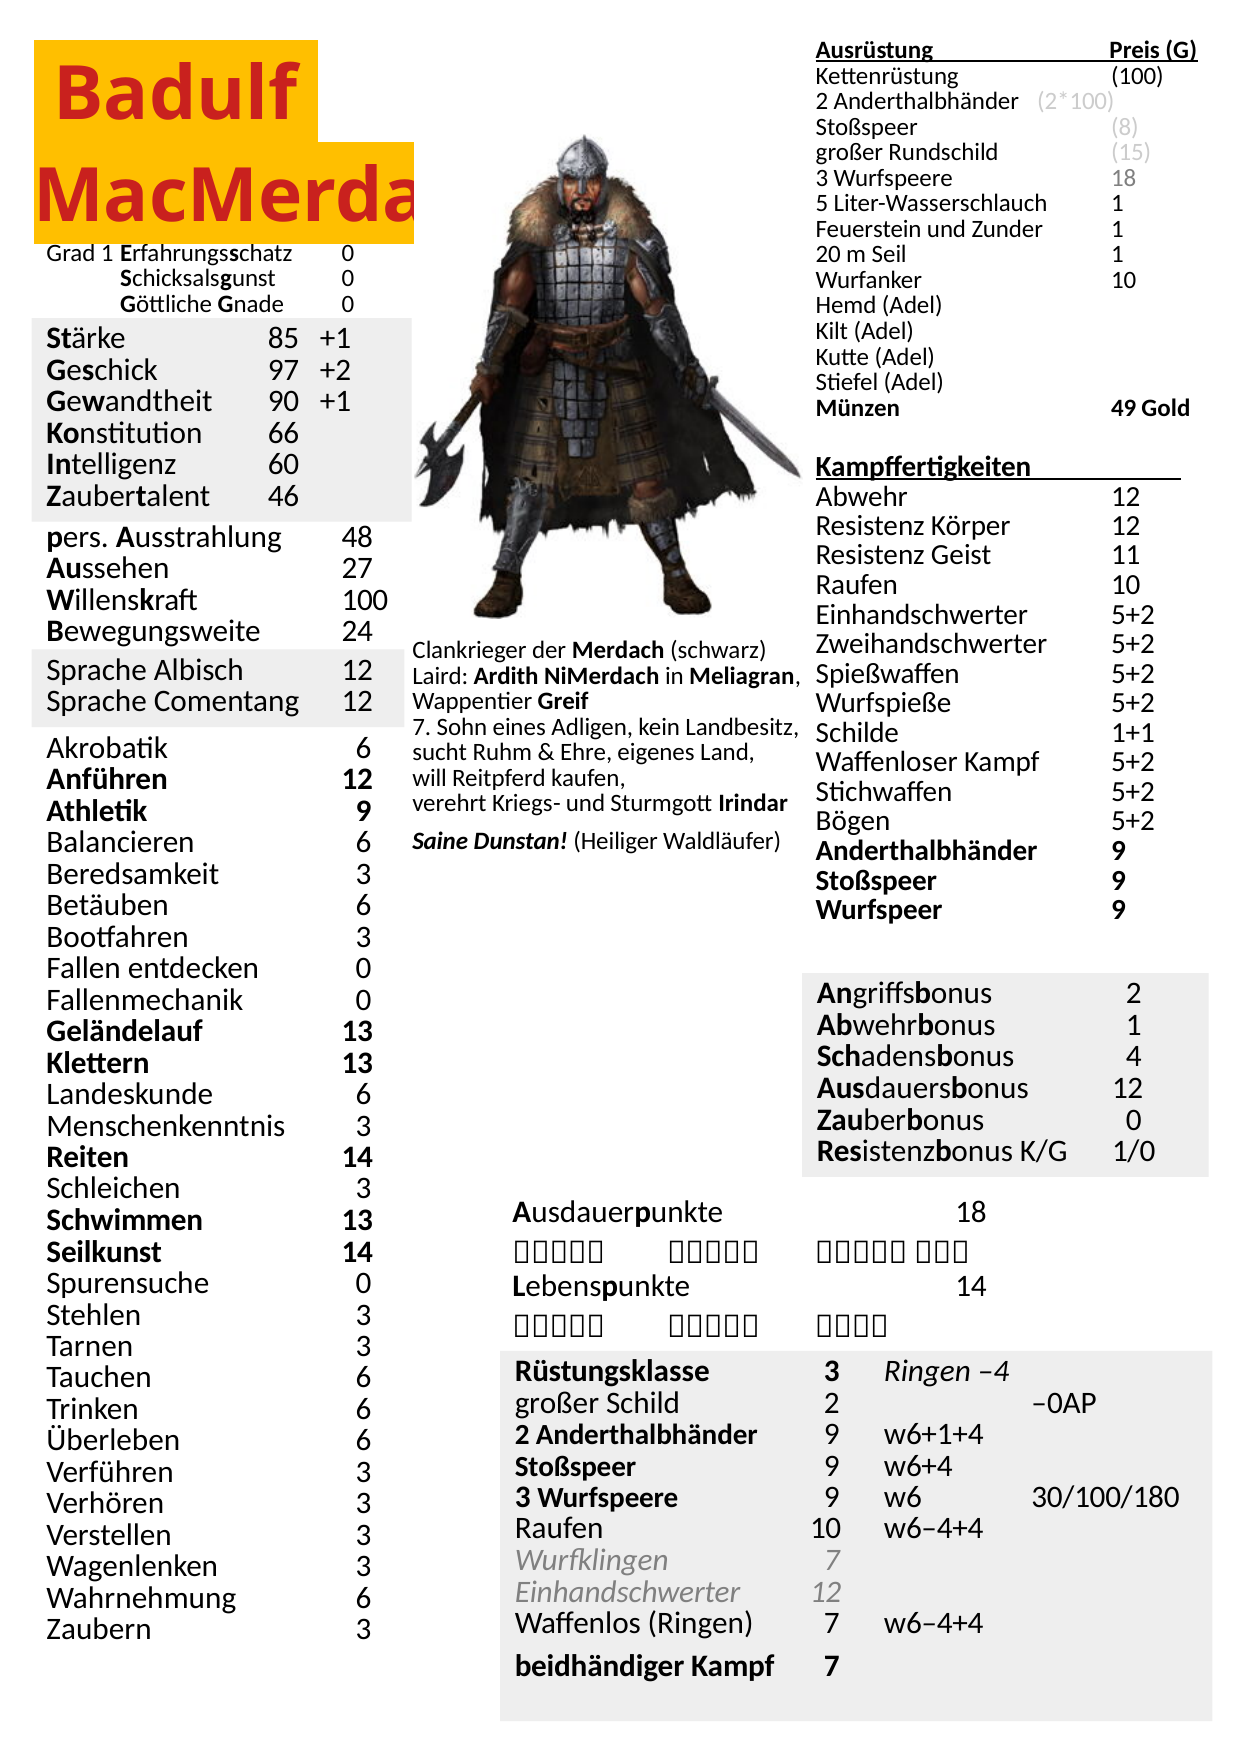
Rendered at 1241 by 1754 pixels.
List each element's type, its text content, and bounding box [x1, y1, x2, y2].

text_box Kampffertigkeiten Abwehr 12 Resistenz Körper 12 Resistenz Geist 11 Raufen 10 Einhandschwerter 5+2 Zweihandschwerter 5+2 Spießwaffen 5+2 Wurfspieße 5+2 Schilde 1+1 Waffenloser Kampf 5+2 Stichwaffen 5+2 Bögen 5+2 Anderthalbhänder 9 Stoßspeer 9 Wurfspeer 9 [800, 447, 1220, 930]
text_box Badulf MacMerdach [18, 32, 824, 165]
text_box Ausdauerpunkte 18     Lebenspunkte 14    [497, 1191, 1209, 1337]
text_box Ausrüstung Preis (G) Kettenrüstung (100) 2 Anderthalbhänder (2*100) Stoßspeer (8) großer Rundschild (15) 3 Wurfspeere 18 5 Liter-Wasserschlauch 1 Feuerstein und Zunder 1 20 m Seil 1 Wurfanker 10 Hemd (Adel) Kilt (Adel) Kutte (Adel) Stiefel (Adel) Münzen 49 Gold [803, 32, 1221, 624]
text_box Rüstungsklasse 3 Ringen –4 großer Schild 2 –0AP 2 Anderthalbhänder 9 w6+1+4 Stoßspeer 9 w6+4 3 Wurfspeere 9 w6 30/100/180 Raufen 10 w6–4+4 Wurfklingen 7 Einhandschwerter 12 Waffenlos (Ringen) 7 w6–4+4 beidhändiger Kampf 7 [500, 1350, 1213, 1722]
text_box Angriffsbonus 2 Abwehrbonus 1 Schadensbonus 4 Ausdauersbonus 12 Zauberbonus 0 Resistenzbonus K/G 1/0 [802, 973, 1209, 1176]
text_box Sprache Albisch 12 Sprache Comentang 12 [31, 657, 397, 727]
text_box Clankrieger der Merdach (schwarz) Laird: Ardith NiMerdach in Meliagran, Wappentier Greif 7. Sohn eines Adligen, kein Landbesitz, sucht Ruhm & Ehre, eigenes Land, will Reitpferd kaufen, verehrt Kriegs- und Sturmgott Irindar Saine Dunstan! (Heiliger Waldläufer) [397, 632, 818, 898]
picture [414, 133, 803, 619]
text_box Stärke 85 +1 Geschick 97 +2 Gewandtheit 90 +1 Konstitution 66 Intelligenz 60 Zaubertalent 46 [31, 318, 412, 516]
text_box Akrobatik 6 Anführen 12 Athletik 9 Balancieren 6 Beredsamkeit 3 Betäuben 6 Bootfahren 3 Fallen entdecken 0 Fallenmechanik 0 Geländelauf 13 Klettern 13 Landeskunde 6 Menschenkenntnis 3 Reiten 14 Schleichen 3 Schwimmen 13 Seilkunst 14 Spurensuche 0 Stehlen 3 Tarnen 3 Tauchen 6 Trinken 6 Überleben 6 Verführen 3 Verhören 3 Verstellen 3 Wagenlenken 3 Wahrnehmung 6 Zaubern 3 [31, 727, 404, 1711]
text_box pers. Ausstrahlung 48 Aussehen 27 Willenskraft 100 Bewegungsweite 24 [31, 516, 412, 657]
text_box Adel, 1,82 m, 88 kg, adelig, 18 Jahre, Rechtshänder, Ortskenntnis Meliagran (Burg) Grad 1 Erfahrungsschatz 0 Schicksalsgunst 0 Göttliche Gnade 0 [31, 165, 412, 318]
